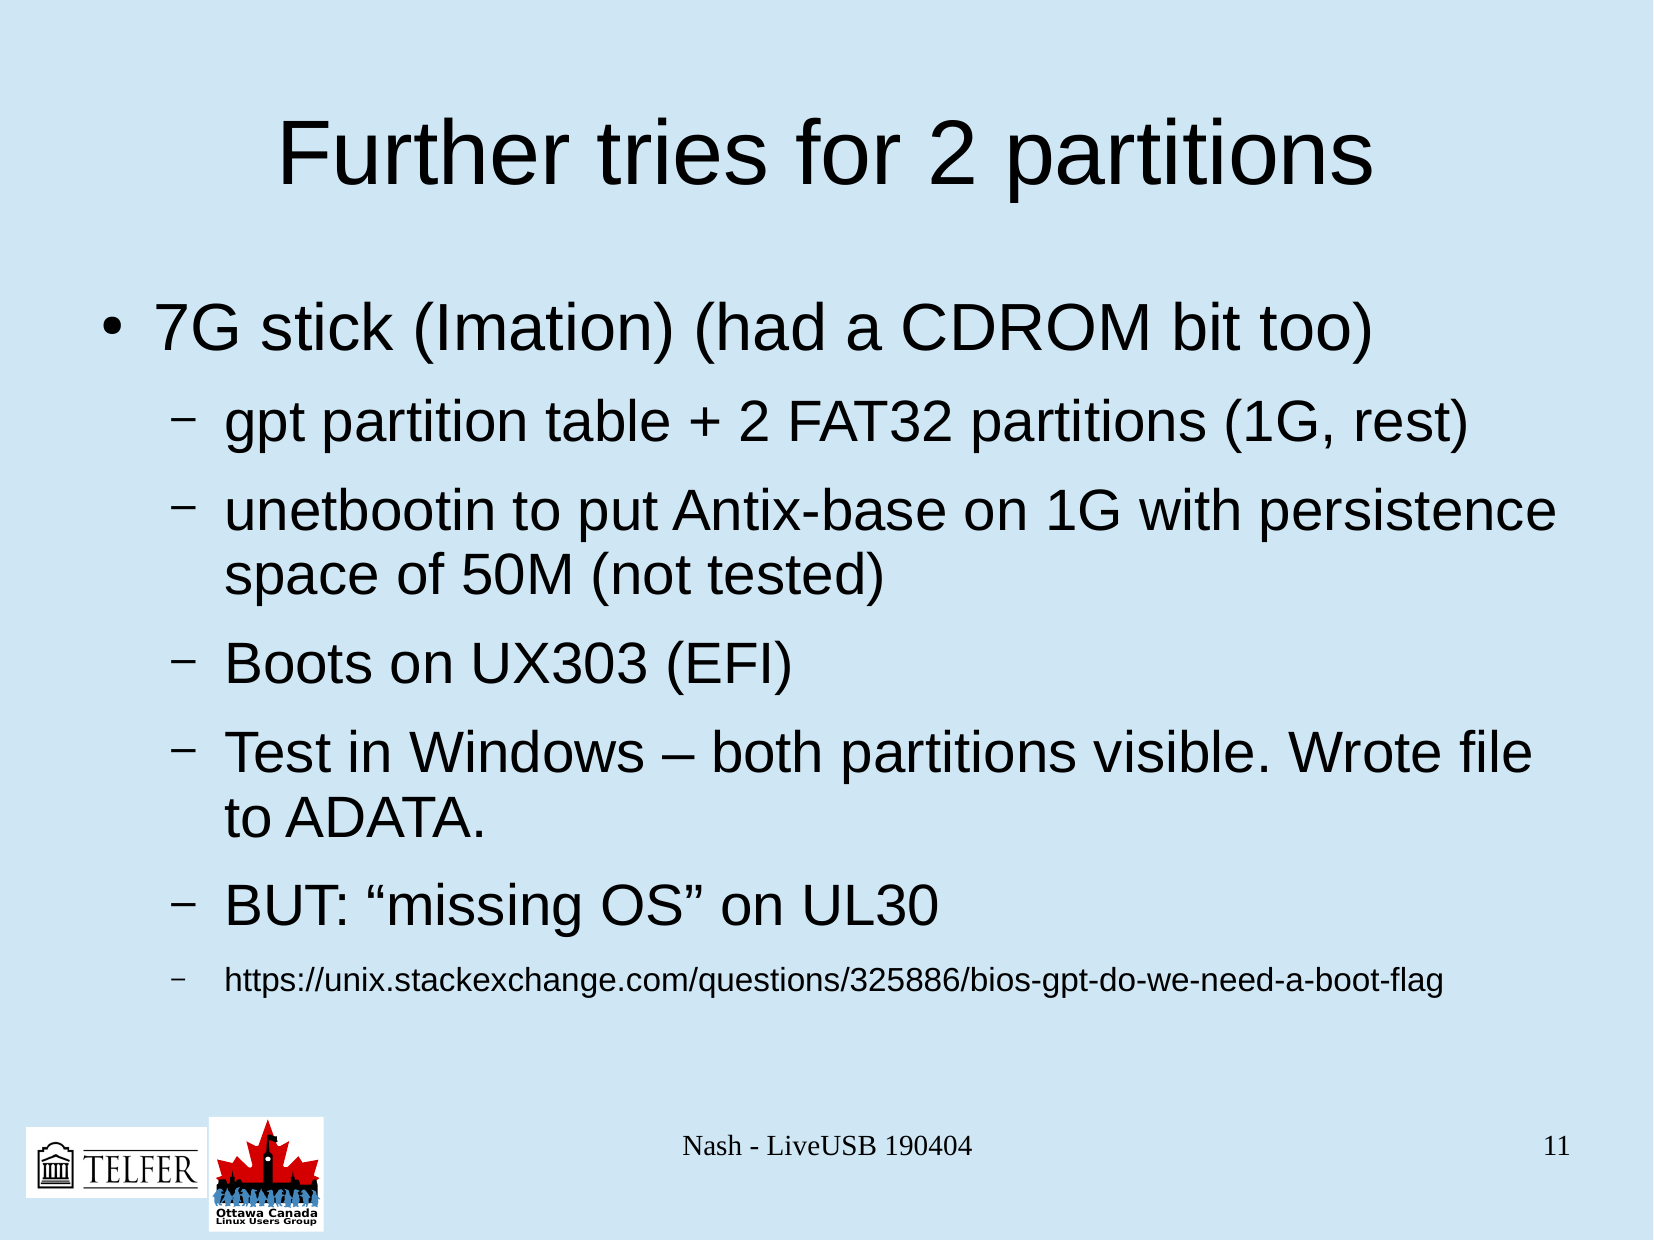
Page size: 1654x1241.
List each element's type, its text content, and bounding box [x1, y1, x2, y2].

picture [26, 1127, 207, 1198]
list 7G stick (Imation) (had a CDROM bit too) gpt partition table + 2 FAT32 partitions (1G, rest) unetbootin to put Antix-base on 1G with persistence space of 50M (not tested) Boots on UX303 (EFI) Test in Windows – both partitions visible. Wrote file to ADATA. BUT: “missing OS” on UL30 https://unix.stackexchange.com/questions/325886/bios-gpt-do-we-need-a-boot-flag [82, 290, 1571, 1010]
title Further tries for 2 partitions [82, 49, 1571, 257]
